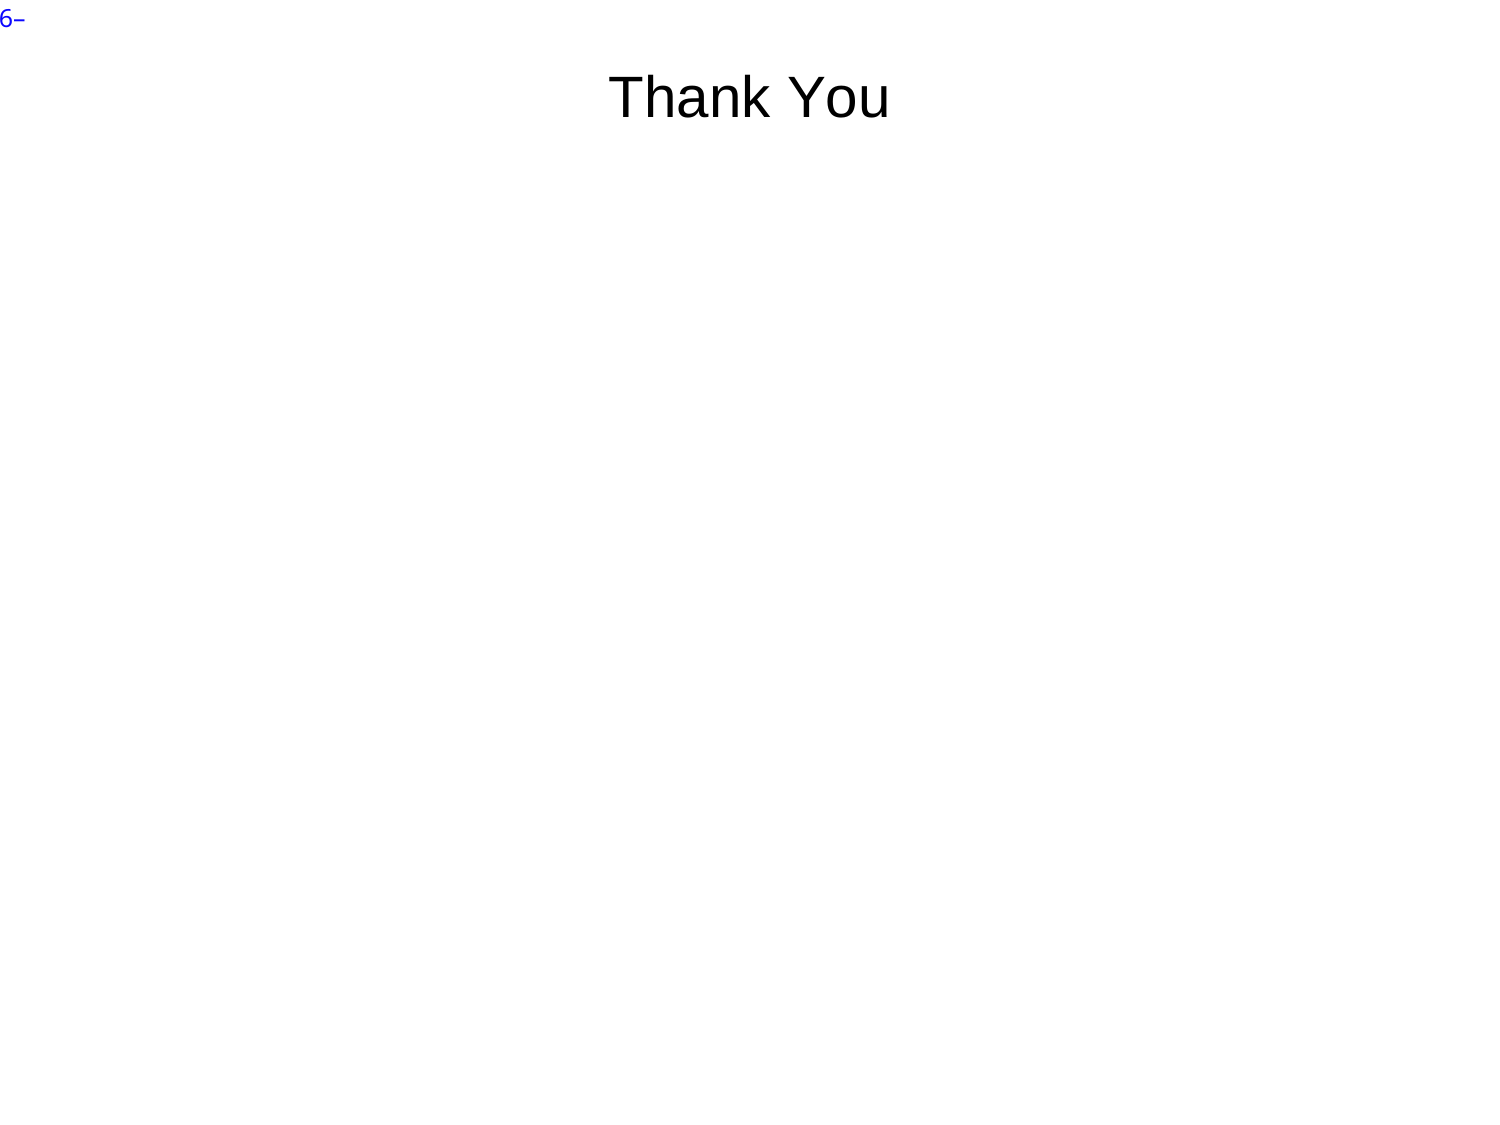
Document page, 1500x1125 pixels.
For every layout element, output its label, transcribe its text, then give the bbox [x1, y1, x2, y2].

text_box Thank You [75, 0, 1426, 188]
